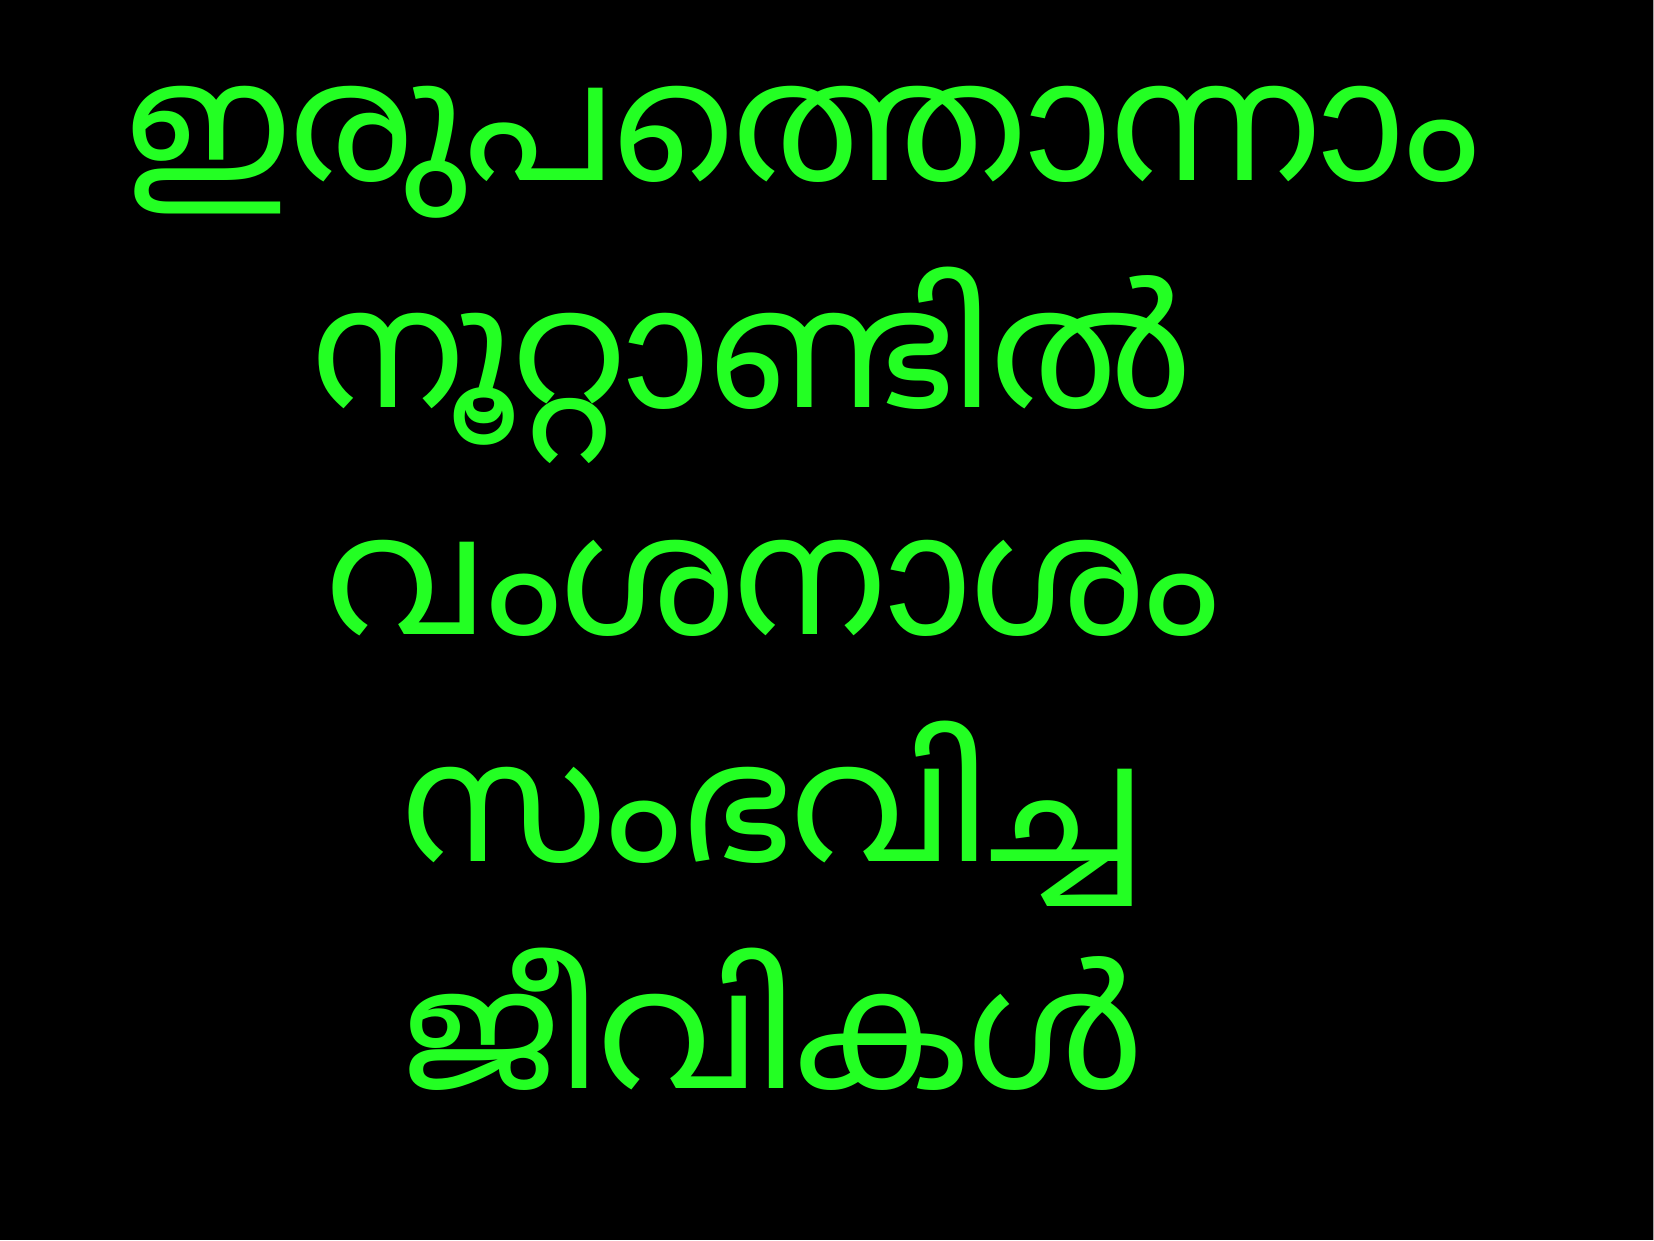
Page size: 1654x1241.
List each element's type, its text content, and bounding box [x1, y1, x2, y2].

title ഇരുപത്തൊന്നാം നൂറ്റാണ്ടില്‍ വംശനാശം സംഭവിച്ച ജീവികള്‍ [29, 167, 1518, 972]
